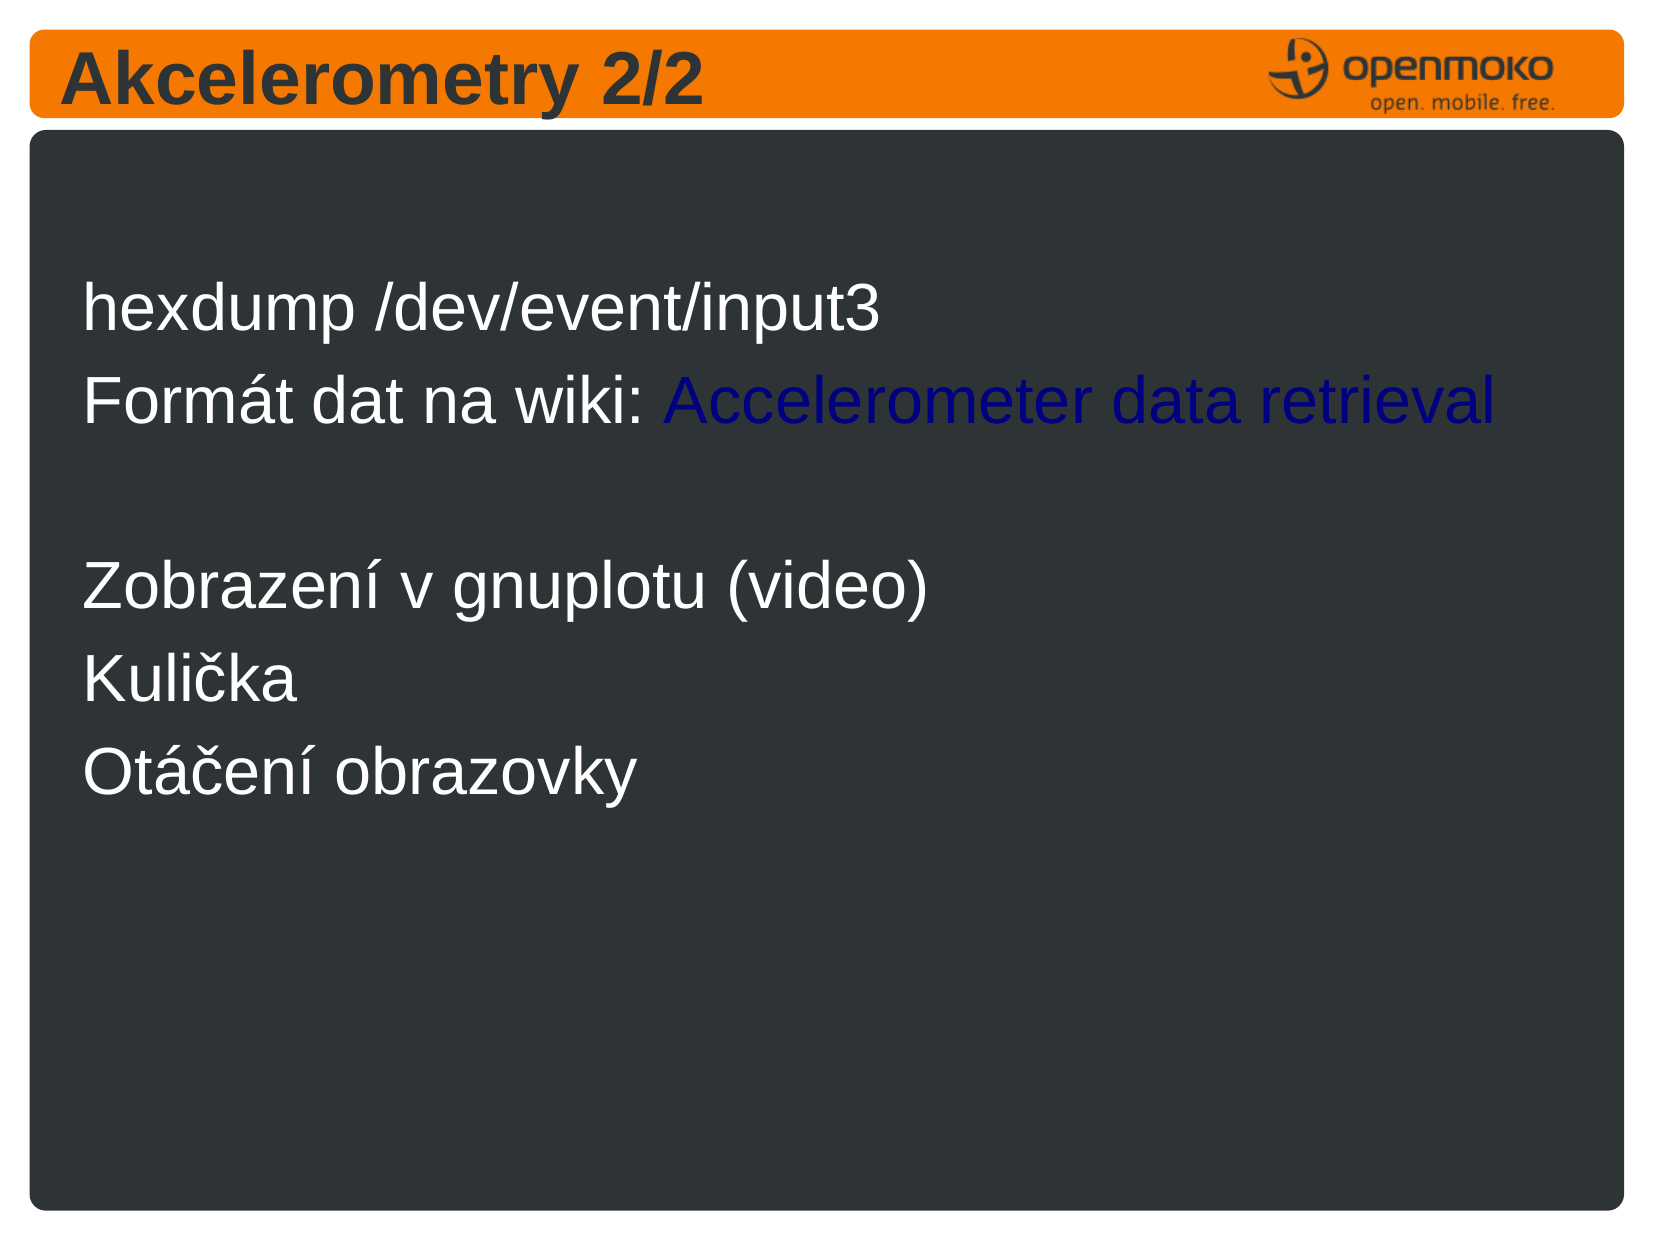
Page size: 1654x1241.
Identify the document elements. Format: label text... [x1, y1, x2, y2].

list hexdump /dev/event/input3 Formát dat na wiki: Accelerometer data retrieval Zobrazení v gnuplotu (video) Kulička Otáčení obrazovky [82, 177, 1571, 1182]
picture [1361, 38, 1554, 114]
title Akcelerometry 2/2 [59, 29, 1361, 128]
